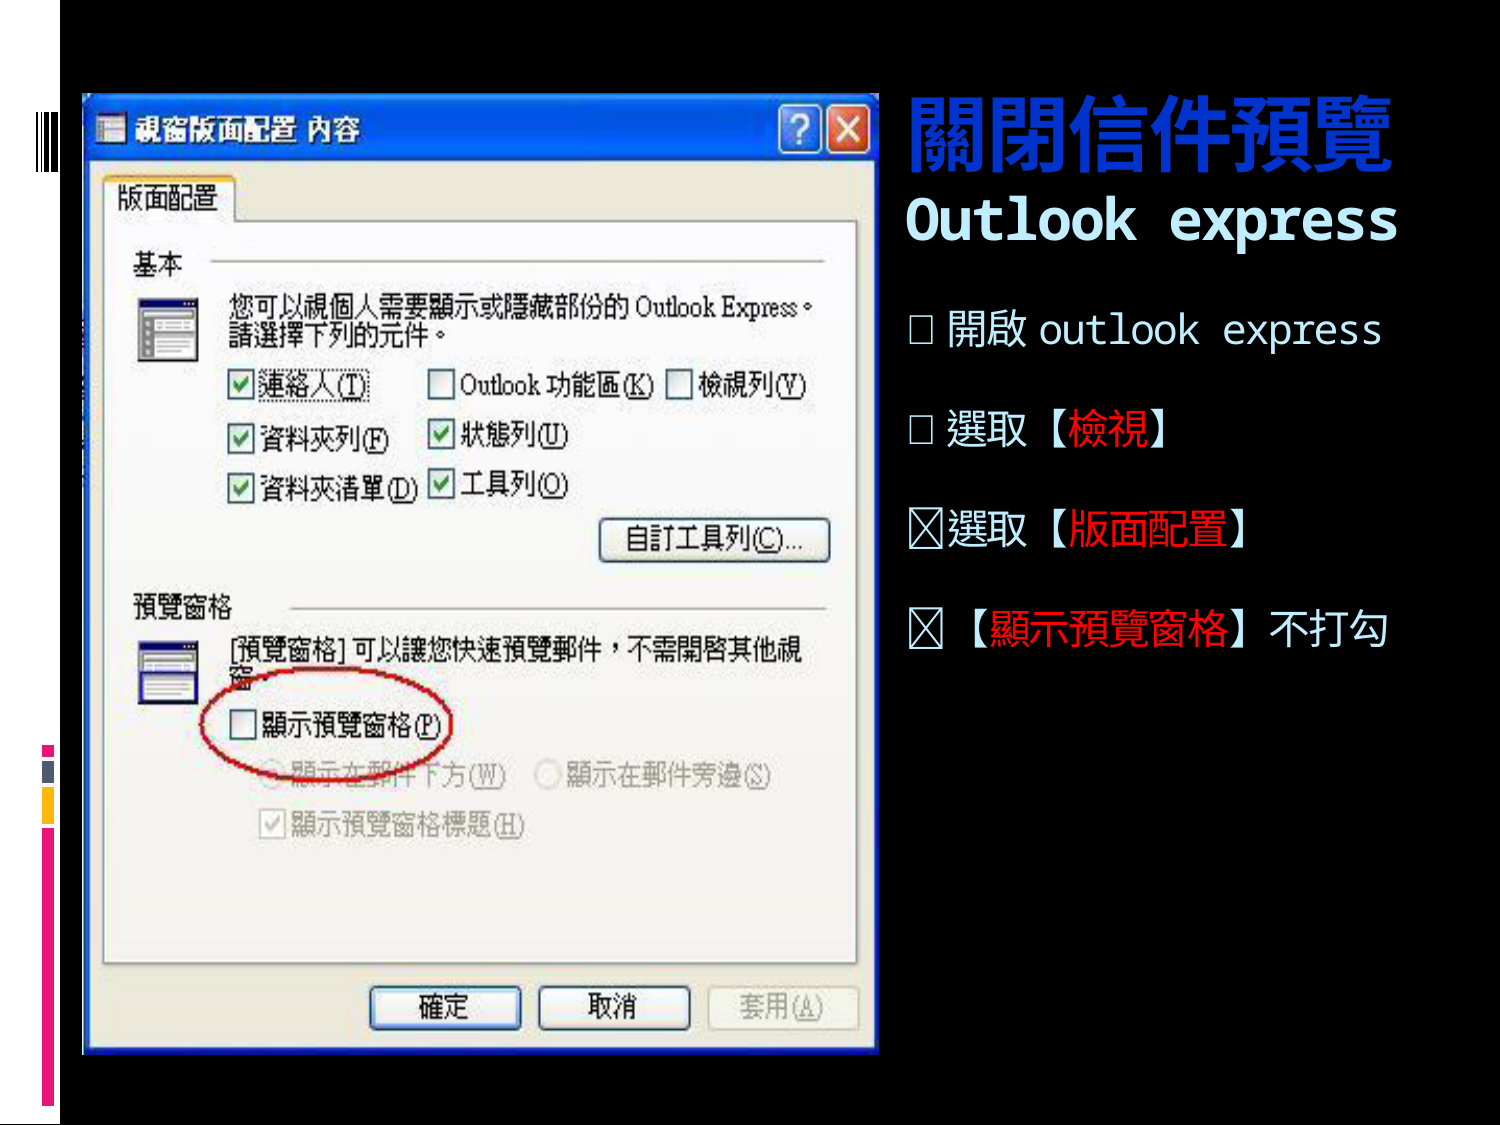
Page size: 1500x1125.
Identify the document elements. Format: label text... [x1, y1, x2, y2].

picture [82, 93, 879, 1055]
title 關閉信件預覽Outlook express 開啟outlook express 選取【檢視】 選取【版面配置】 【顯示預覽窗格】不打勾 [890, 75, 1426, 1043]
